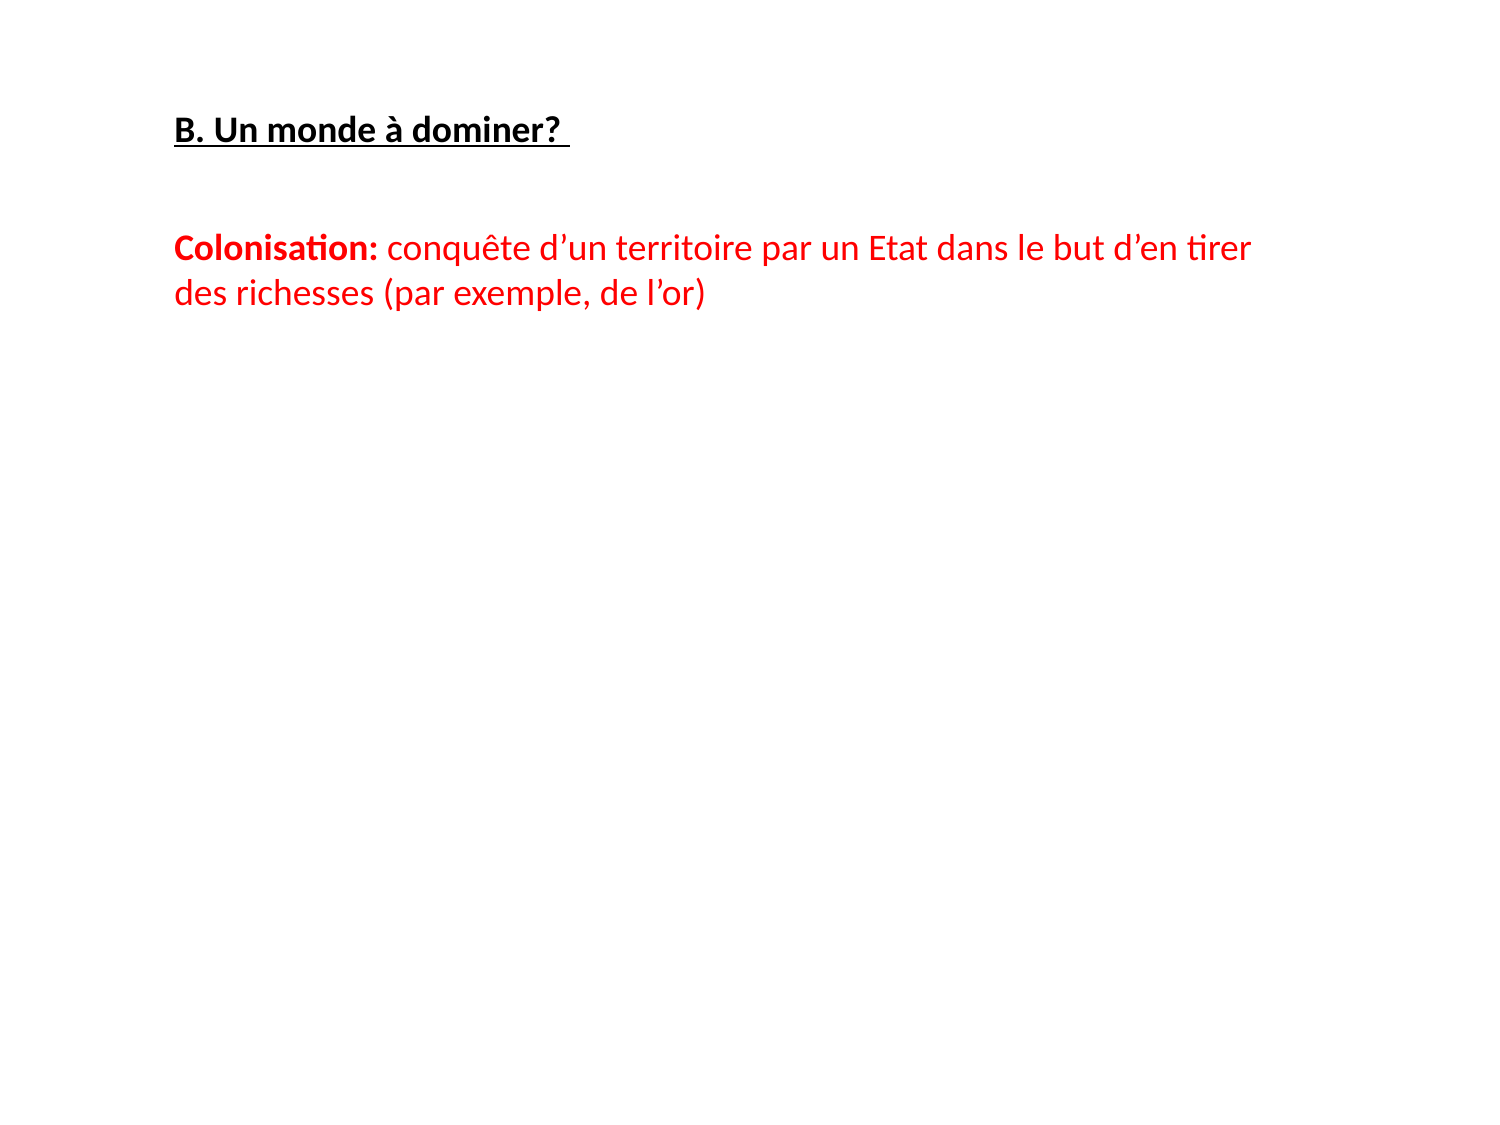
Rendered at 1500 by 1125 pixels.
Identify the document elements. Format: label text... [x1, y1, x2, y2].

text_box Colonisation: conquête d’un territoire par un Etat dans le but d’en tirer des richesses (par exemple, de l’or) [159, 208, 1294, 321]
text_box B. Un monde à dominer? [159, 90, 1365, 158]
